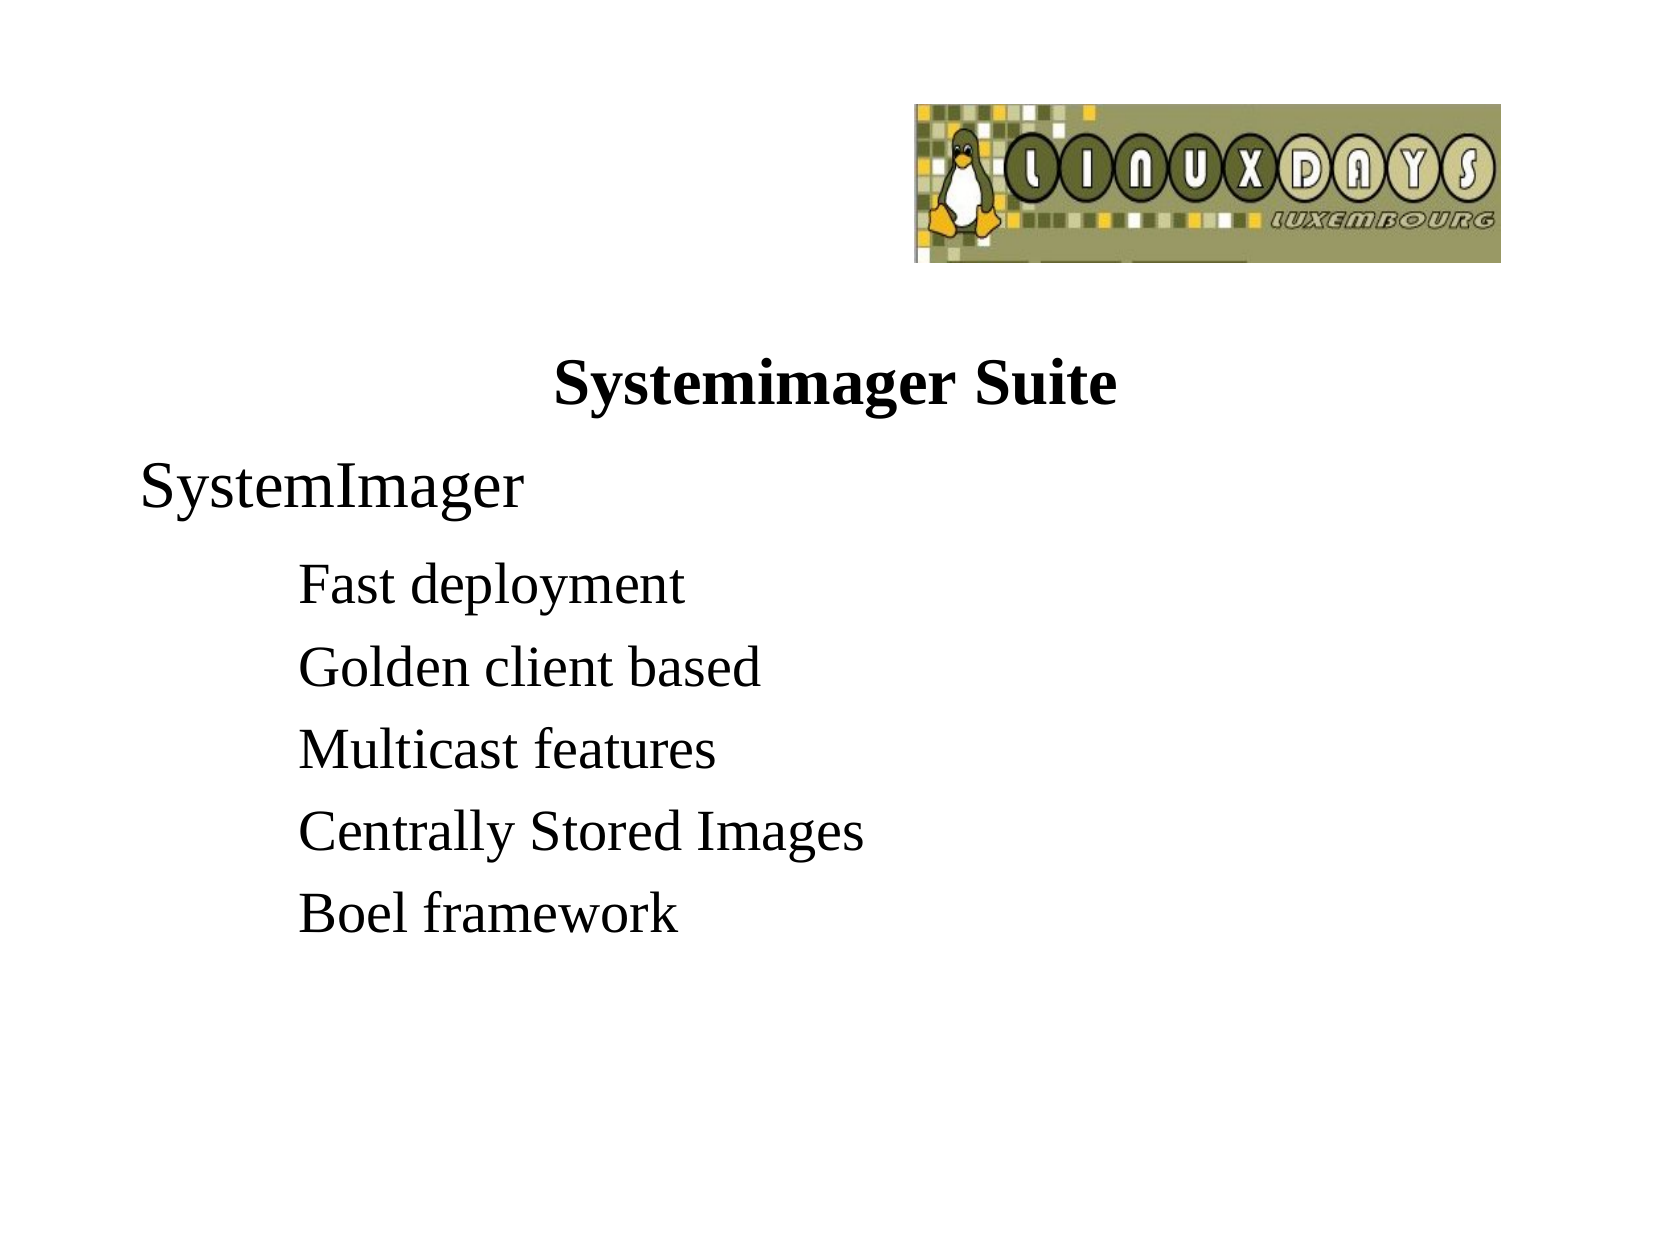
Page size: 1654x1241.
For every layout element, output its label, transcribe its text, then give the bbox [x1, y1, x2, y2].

list Systemimager Suite SystemImager Fast deployment Golden client based Multicast features Centrally Stored Images Boel framework [121, 344, 1534, 1127]
picture [914, 104, 1501, 263]
